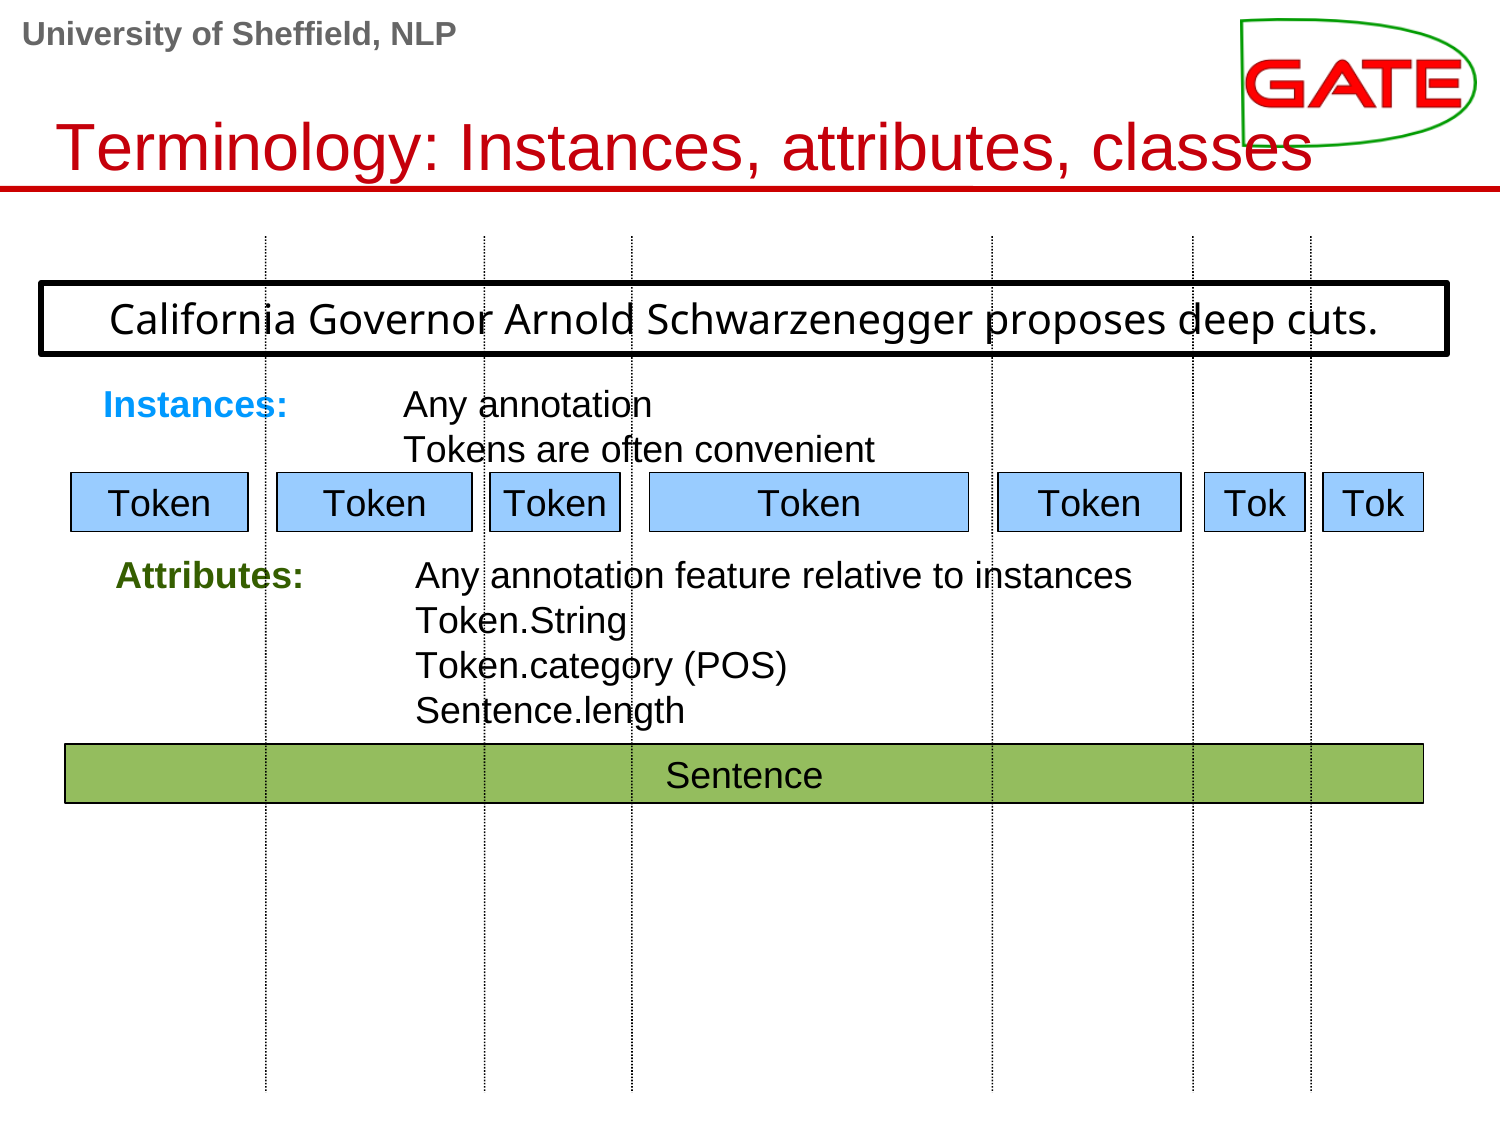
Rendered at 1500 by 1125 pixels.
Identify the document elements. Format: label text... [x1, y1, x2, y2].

text_box Tok [1322, 472, 1424, 532]
text_box Sentence [65, 743, 1424, 804]
title Terminology: Instances, attributes, classes [41, 30, 1392, 262]
picture [1240, 18, 1477, 148]
text_box California Governor Arnold Schwarzenegger proposes deep cuts. [41, 282, 1447, 355]
text_box Token [997, 472, 1181, 532]
text_box Token [649, 478, 969, 532]
text_box Token [277, 472, 473, 532]
text_box Tok [1204, 472, 1306, 532]
text_box Token [490, 478, 620, 532]
text_box Token [70, 472, 248, 532]
text_box Instances: Any annotation Tokens are often convenient [88, 372, 1026, 478]
text_box Attributes: Any annotation feature relative to instances Token.String Token.category (POS) Sentence.length [100, 543, 1421, 739]
